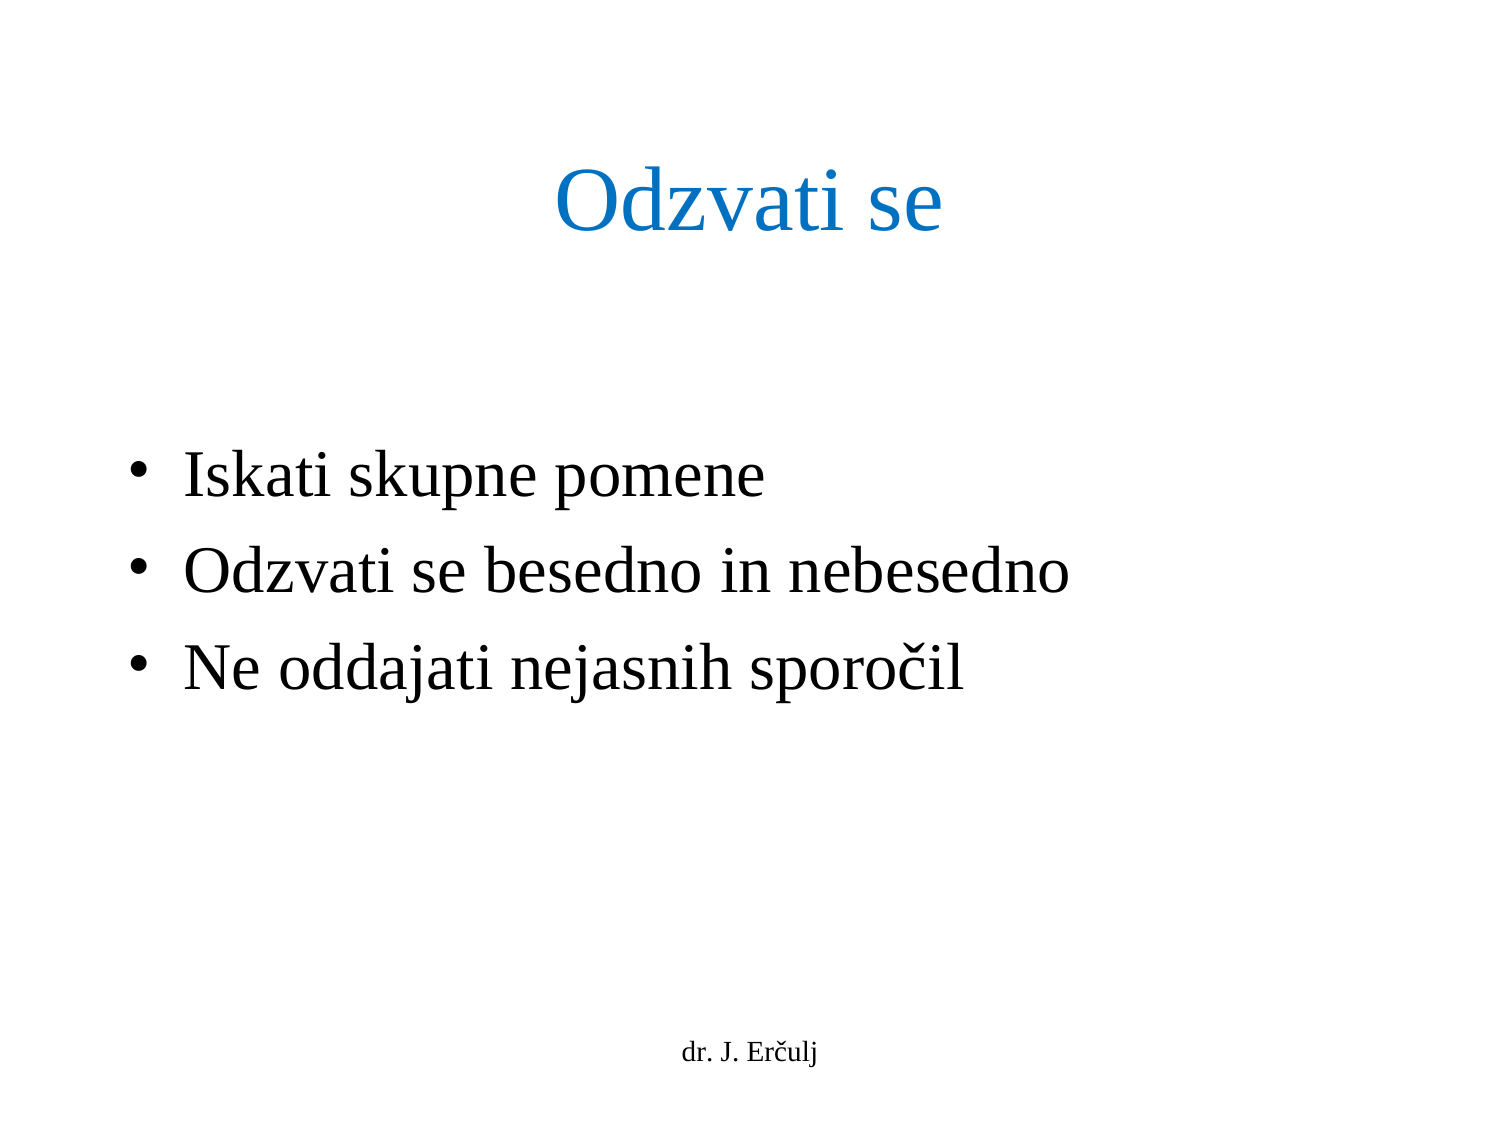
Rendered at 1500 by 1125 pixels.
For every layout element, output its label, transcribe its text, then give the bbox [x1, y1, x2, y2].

title Odzvati se [112, 99, 1388, 288]
text_box dr. J. Erčulj [512, 1025, 988, 1101]
list Iskati skupne pomene Odzvati se besedno in nebesedno Ne oddajati nejasnih sporočil [112, 324, 1388, 1001]
